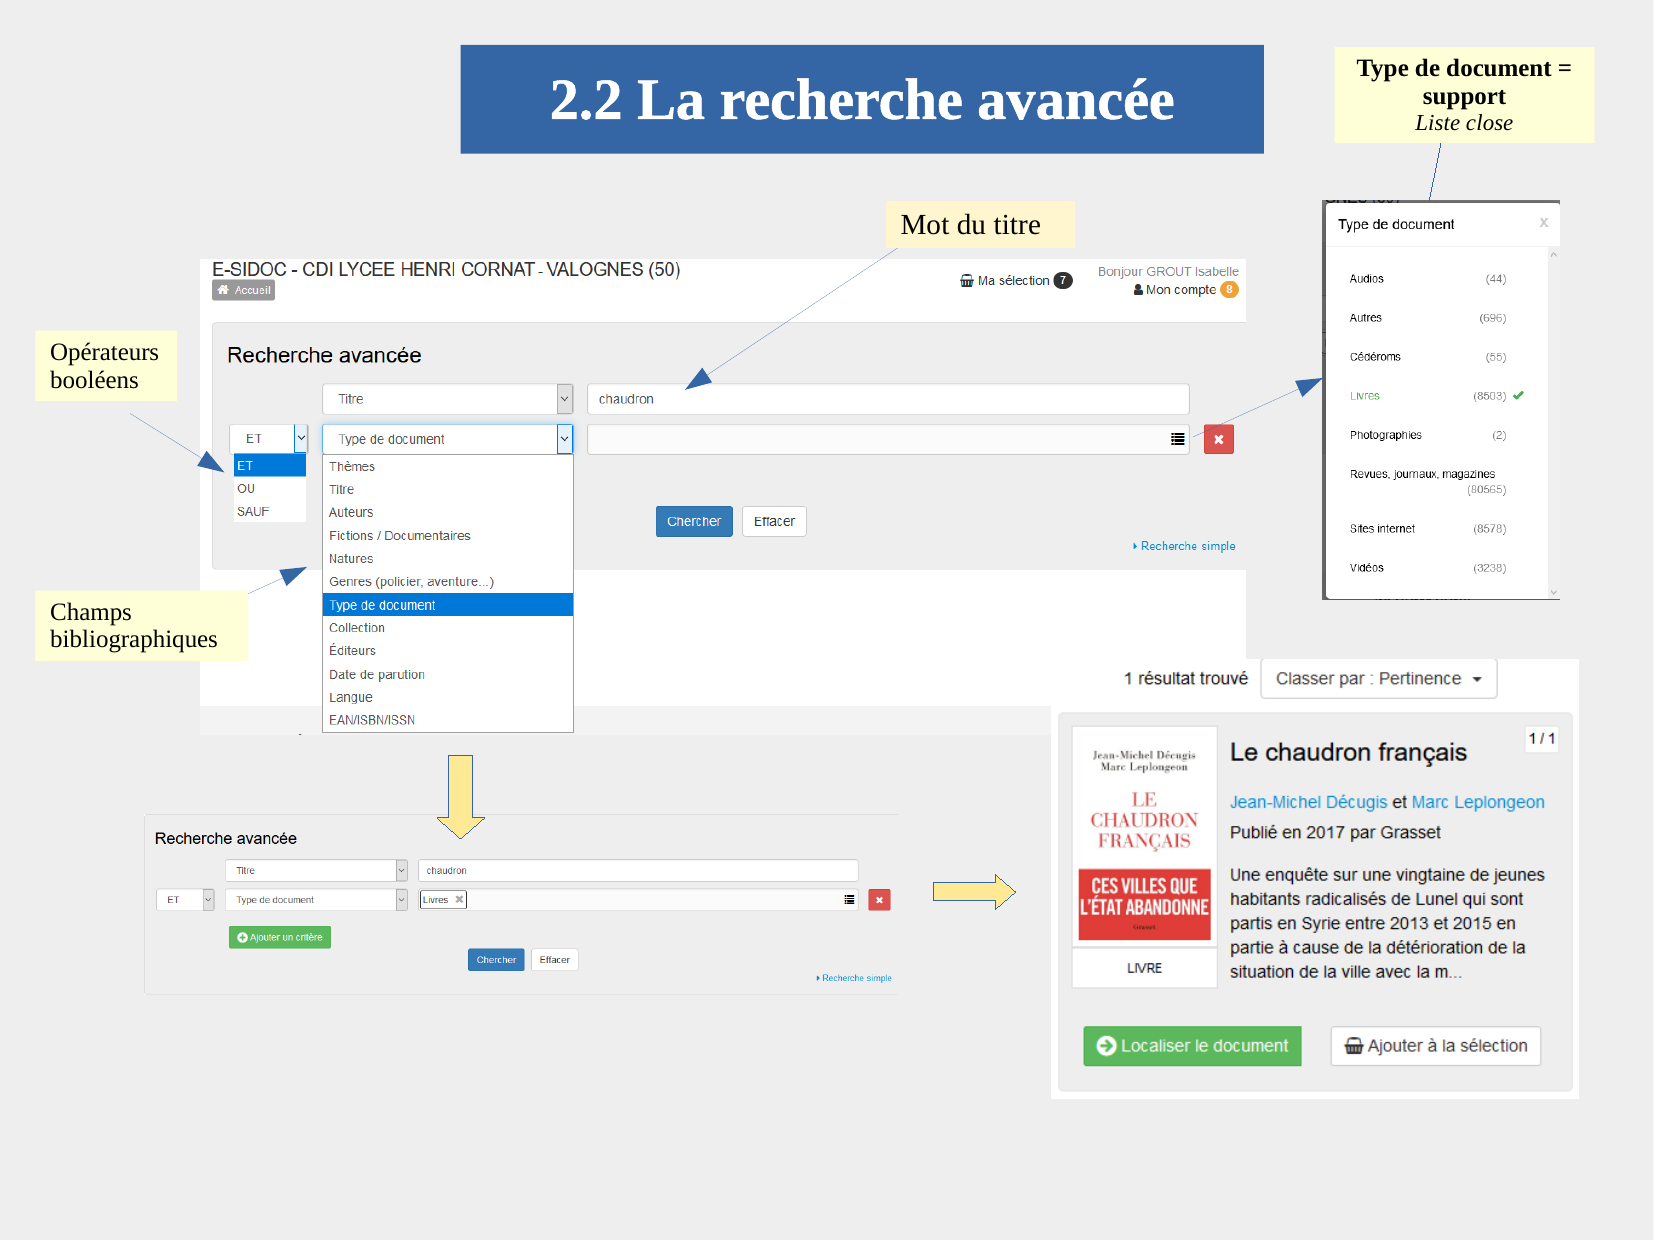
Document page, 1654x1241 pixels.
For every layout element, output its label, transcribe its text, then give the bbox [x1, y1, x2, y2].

picture [1322, 200, 1560, 600]
text_box Champs bibliographiques [35, 590, 249, 661]
picture [200, 259, 1579, 1099]
text_box [933, 874, 1016, 910]
text_box Mot du titre [885, 200, 1075, 248]
title 2.2 La recherche avancée [460, 44, 1264, 154]
text_box [437, 755, 485, 839]
picture [144, 814, 898, 995]
text_box Type de document = support Liste close [1334, 47, 1595, 144]
text_box Opérateurs booléens [35, 330, 178, 402]
